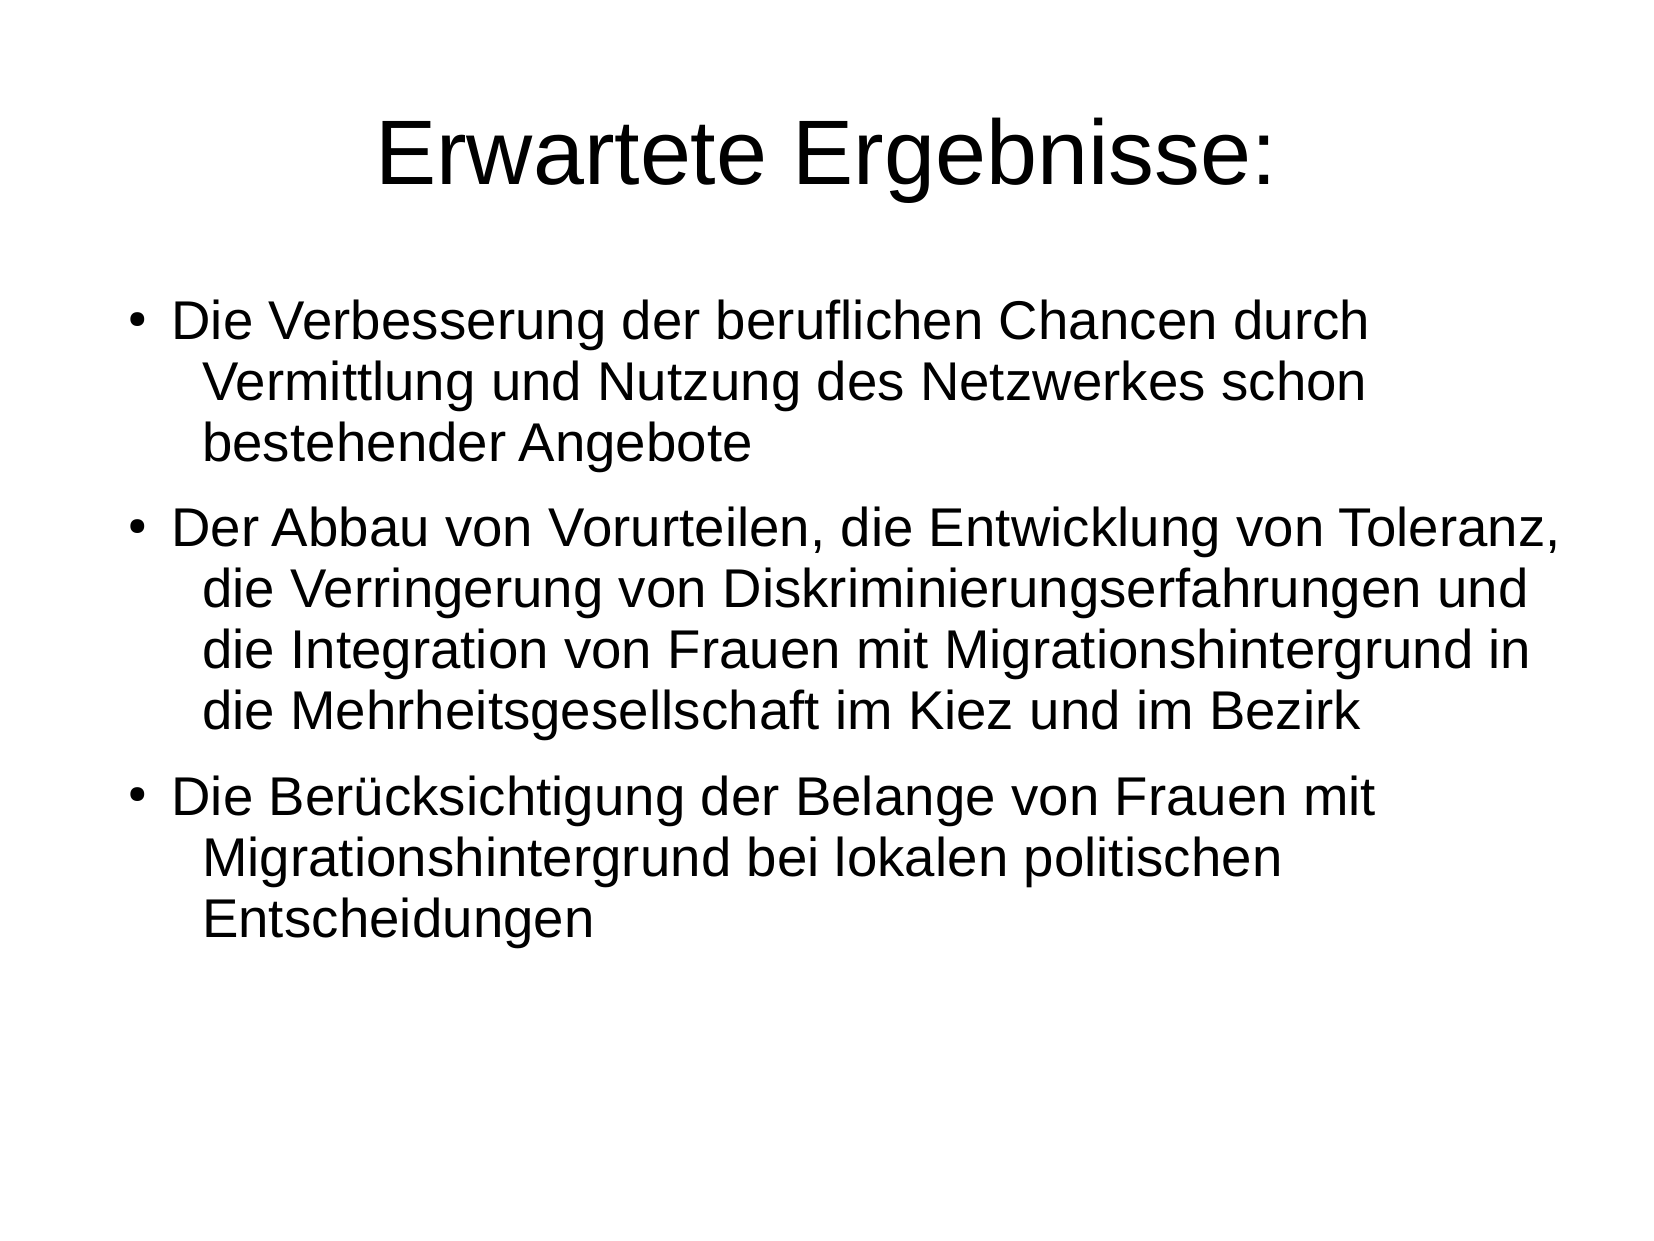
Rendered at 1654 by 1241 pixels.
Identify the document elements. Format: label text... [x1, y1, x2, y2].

list Die Verbesserung der beruflichen Chancen durch Vermittlung und Nutzung des Netzwerkes schon bestehender Angebote Der Abbau von Vorurteilen, die Entwicklung von Toleranz, die Verringerung von Diskriminierungserfahrungen und die Integration von Frauen mit Migrationshintergrund in die Mehrheitsgesellschaft im Kiez und im Bezirk Die Berücksichtigung der Belange von Frauen mit Migrationshintergrund bei lokalen politischen Entscheidungen [82, 290, 1571, 1010]
title Erwartete Ergebnisse: [82, 49, 1571, 257]
